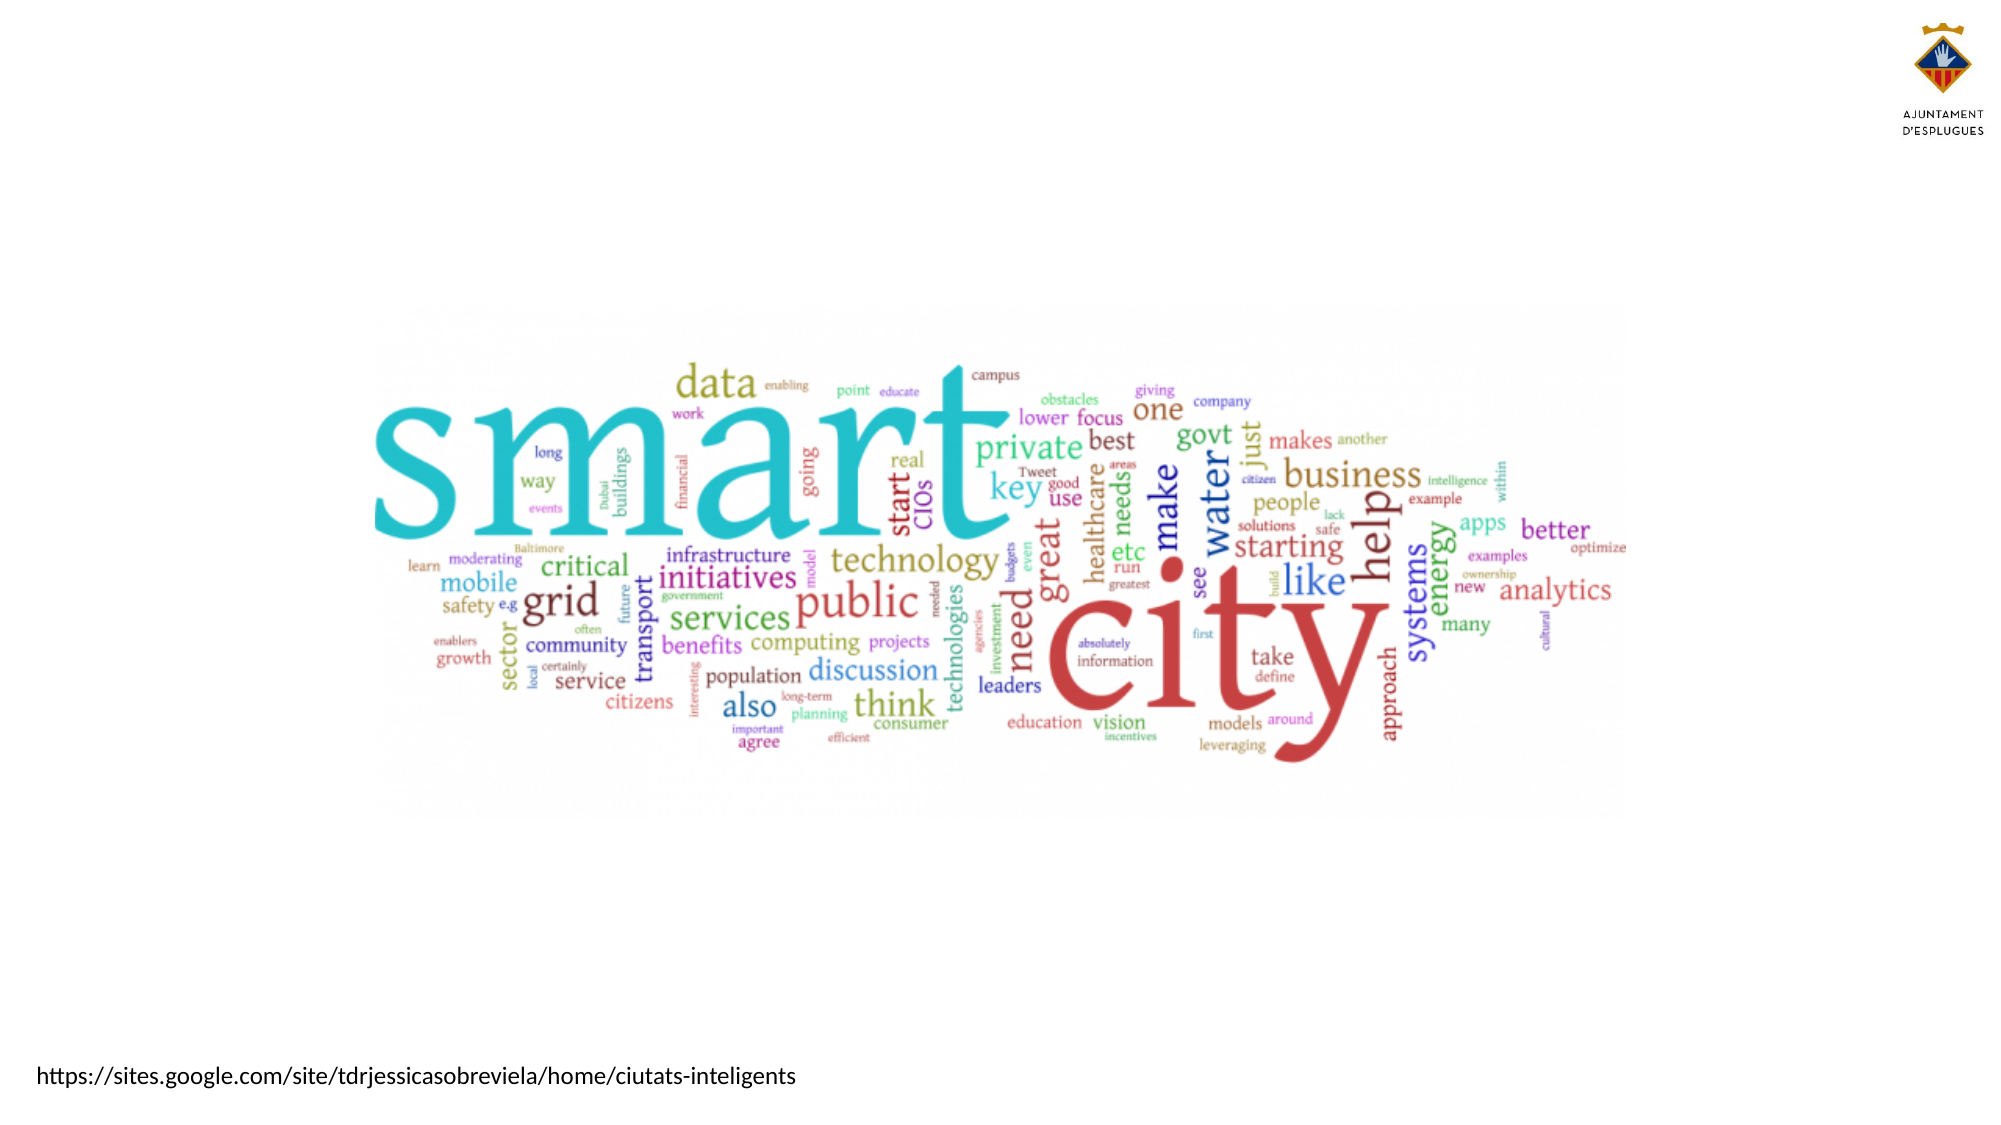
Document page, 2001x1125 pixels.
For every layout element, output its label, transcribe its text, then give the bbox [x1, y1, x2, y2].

text_box https://sites.google.com/site/tdrjessicasobreviela/home/ciutats-inteligents [21, 1051, 834, 1098]
picture [1894, 15, 1991, 143]
picture [375, 305, 1626, 820]
